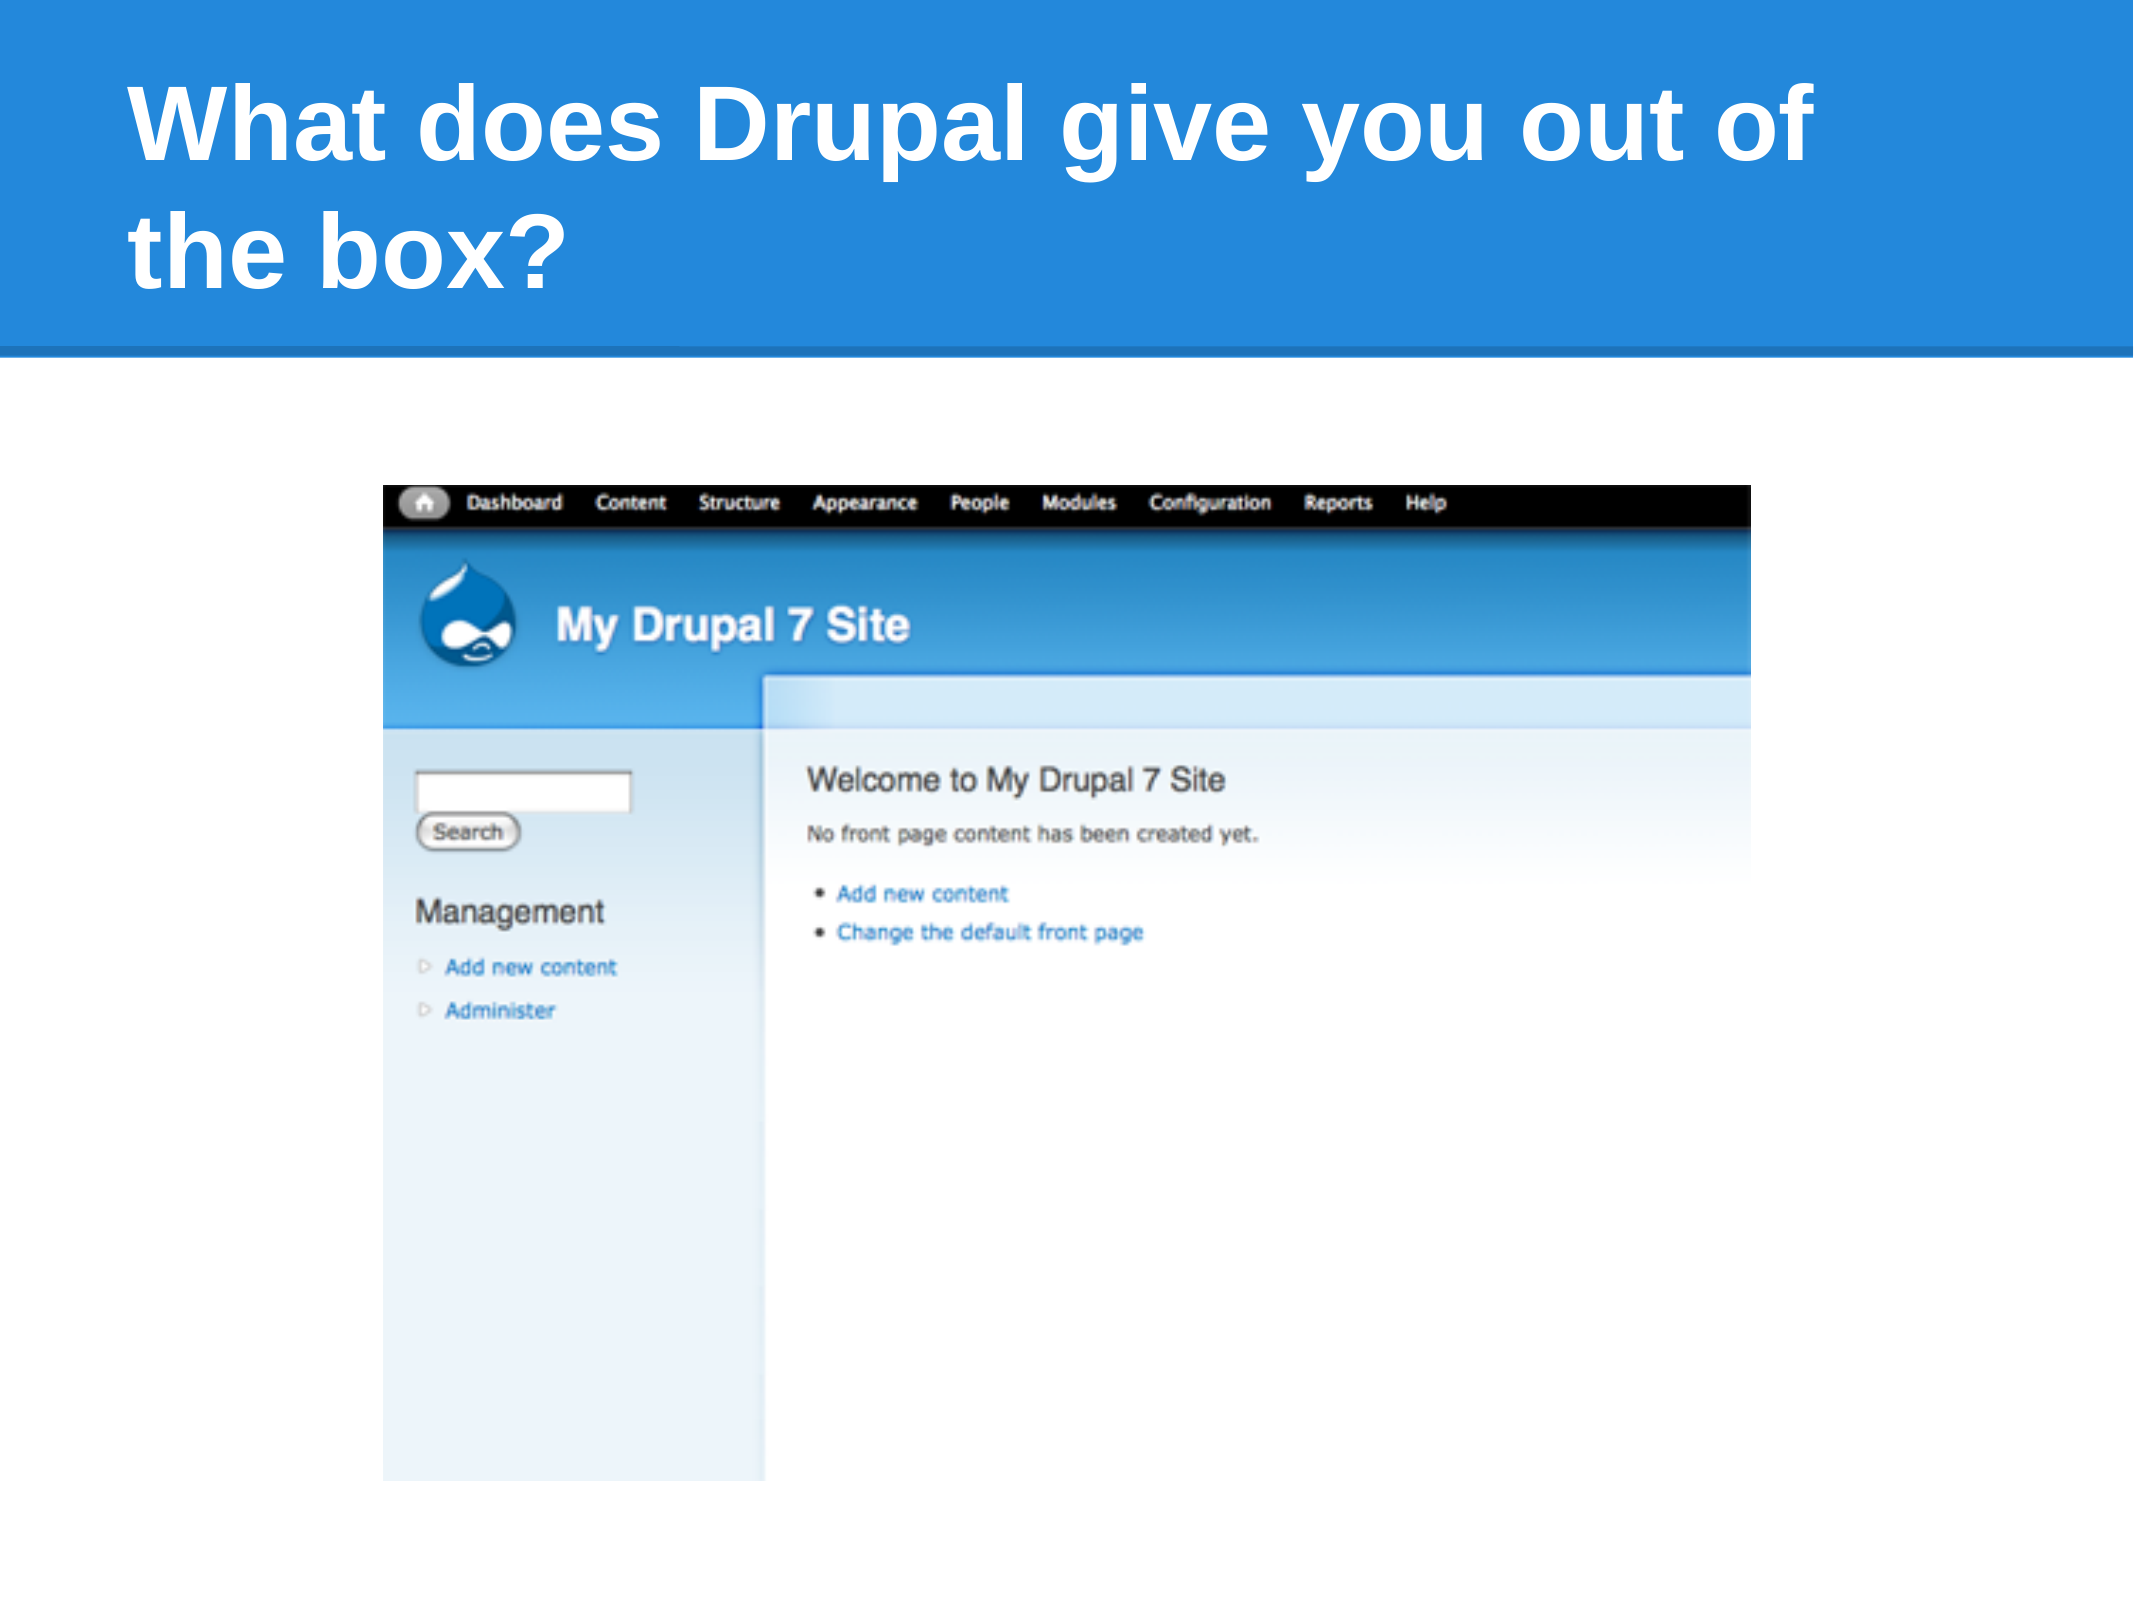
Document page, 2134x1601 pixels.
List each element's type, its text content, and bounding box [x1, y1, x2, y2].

picture [383, 485, 1751, 1481]
title What does Drupal give you out of the box? [106, 64, 2027, 331]
